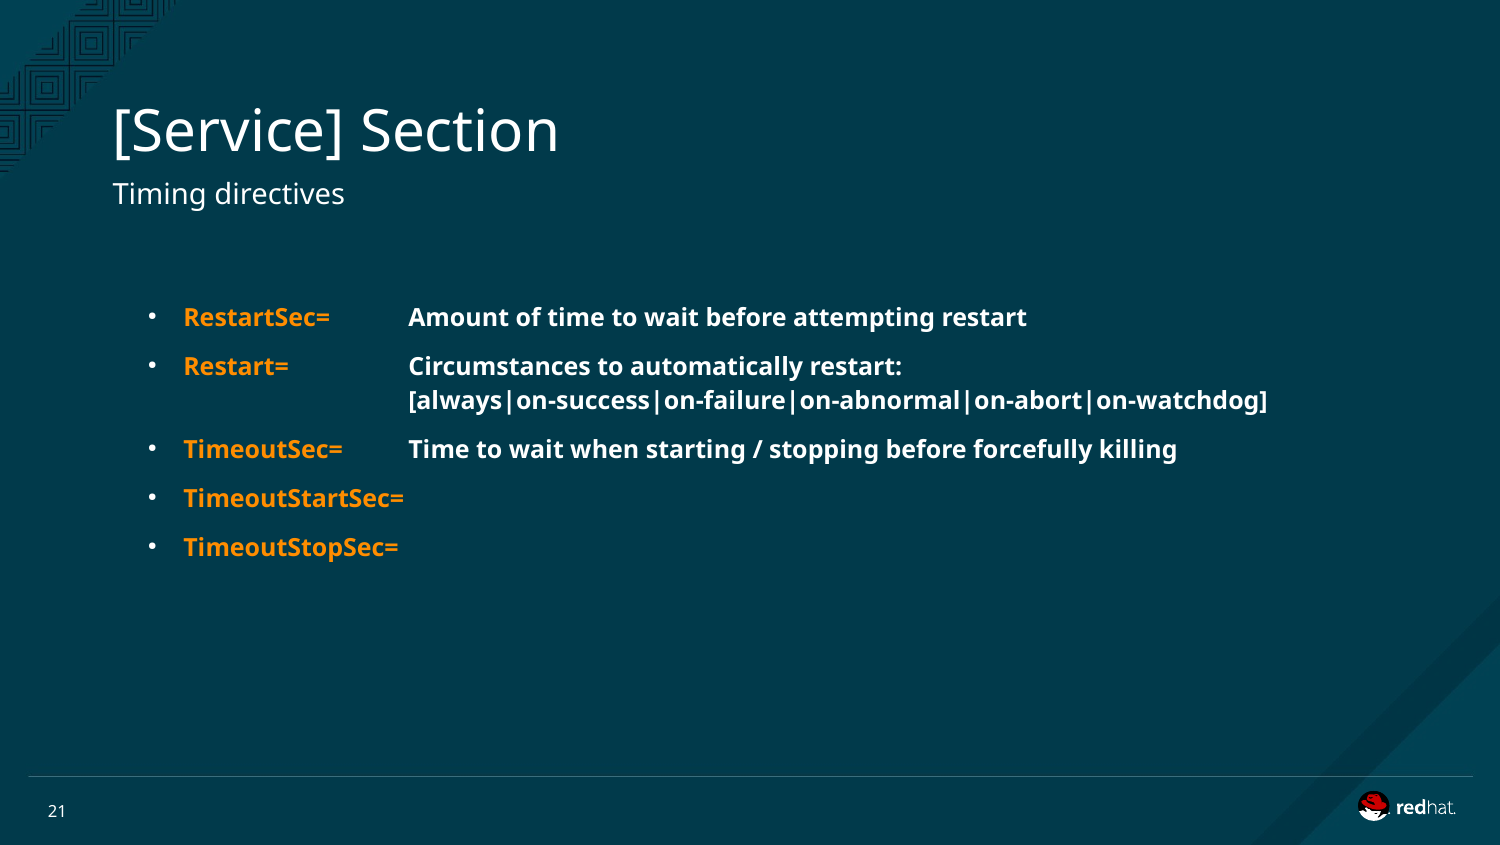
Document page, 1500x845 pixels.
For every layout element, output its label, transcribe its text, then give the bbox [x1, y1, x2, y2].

subtitle Timing directives [112, 173, 1388, 237]
picture [99, 38, 103, 49]
text_box RestartSec= Amount of time to wait before attempting restart Restart= Circumstances to automatically restart: [always|on-success|on-failure|on-abnormal|on-abort|on-watchdog] TimeoutSec= Time to wait when starting / stopping before forcefully killing TimeoutStartSec= TimeoutStopSec= [112, 300, 1202, 708]
title [Service] Section [112, 0, 1388, 169]
